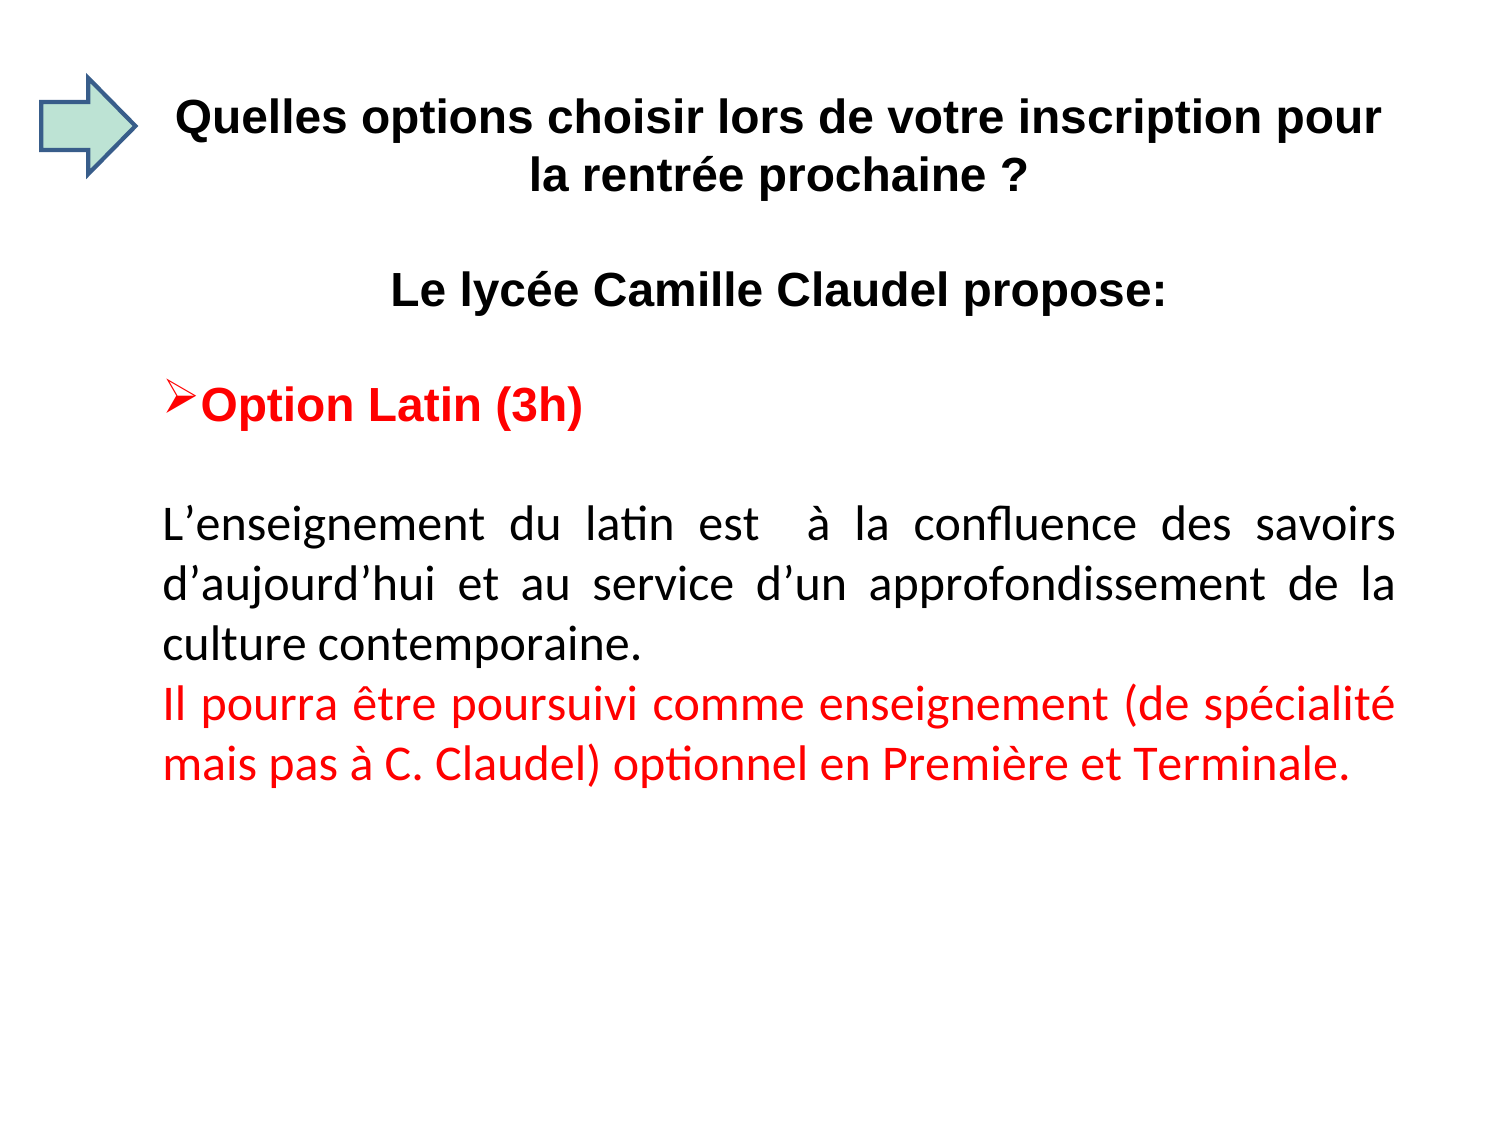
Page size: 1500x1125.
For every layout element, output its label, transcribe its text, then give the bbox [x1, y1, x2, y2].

text_box [41, 78, 136, 174]
text_box Quelles options choisir lors de votre inscription pour la rentrée prochaine ? Le lycée Camille Claudel propose: Option Latin (3h) L’enseignement du latin est à la confluence des savoirs d’aujourd’hui et au service d’un approfondissement de la culture contemporaine. Il pourra être poursuivi comme enseignement (de spécialité mais pas à C. Claudel) optionnel en Première et Terminale. [147, 78, 1412, 799]
